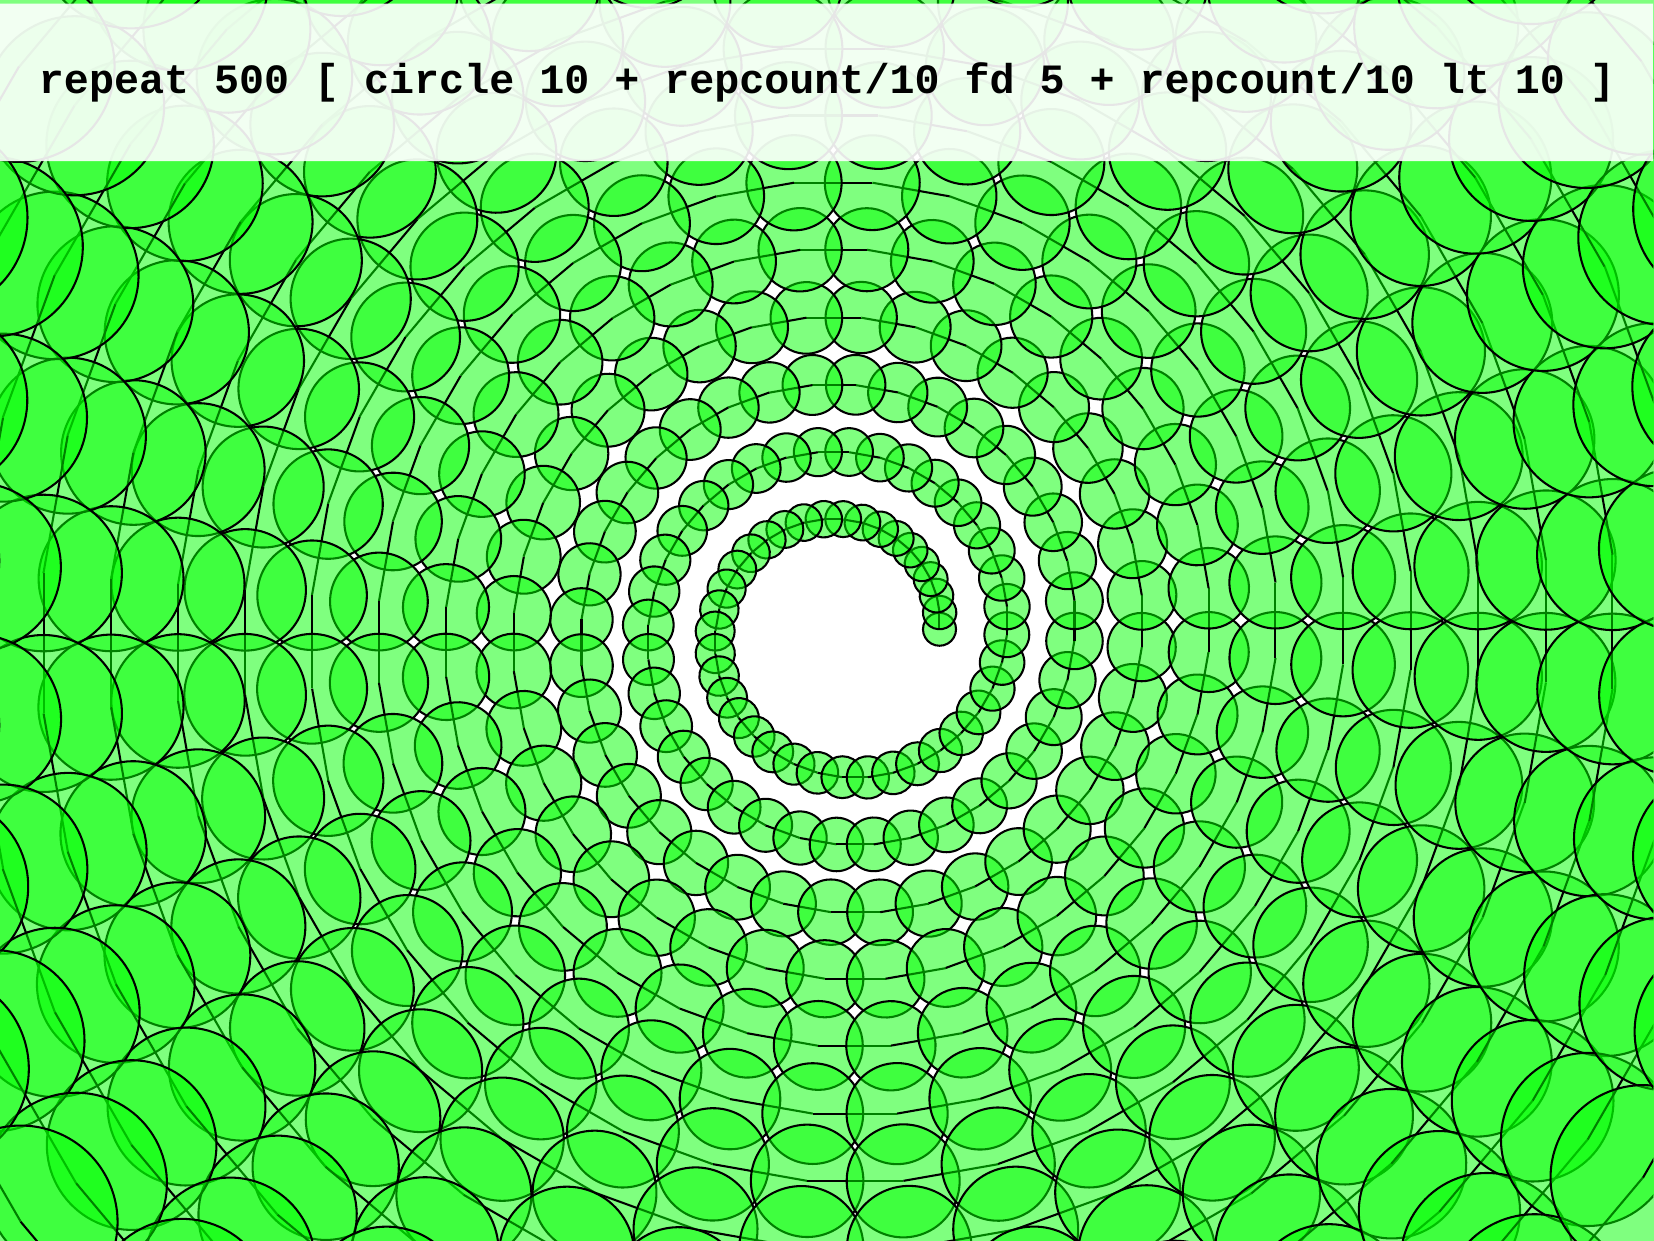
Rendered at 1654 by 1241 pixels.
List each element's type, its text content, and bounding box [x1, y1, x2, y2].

title repeat 500 [ circle 10 + repcount/10 fd 5 + repcount/10 lt 10 ] [0, 3, 1654, 162]
text_box [0, 162, 1654, 1241]
